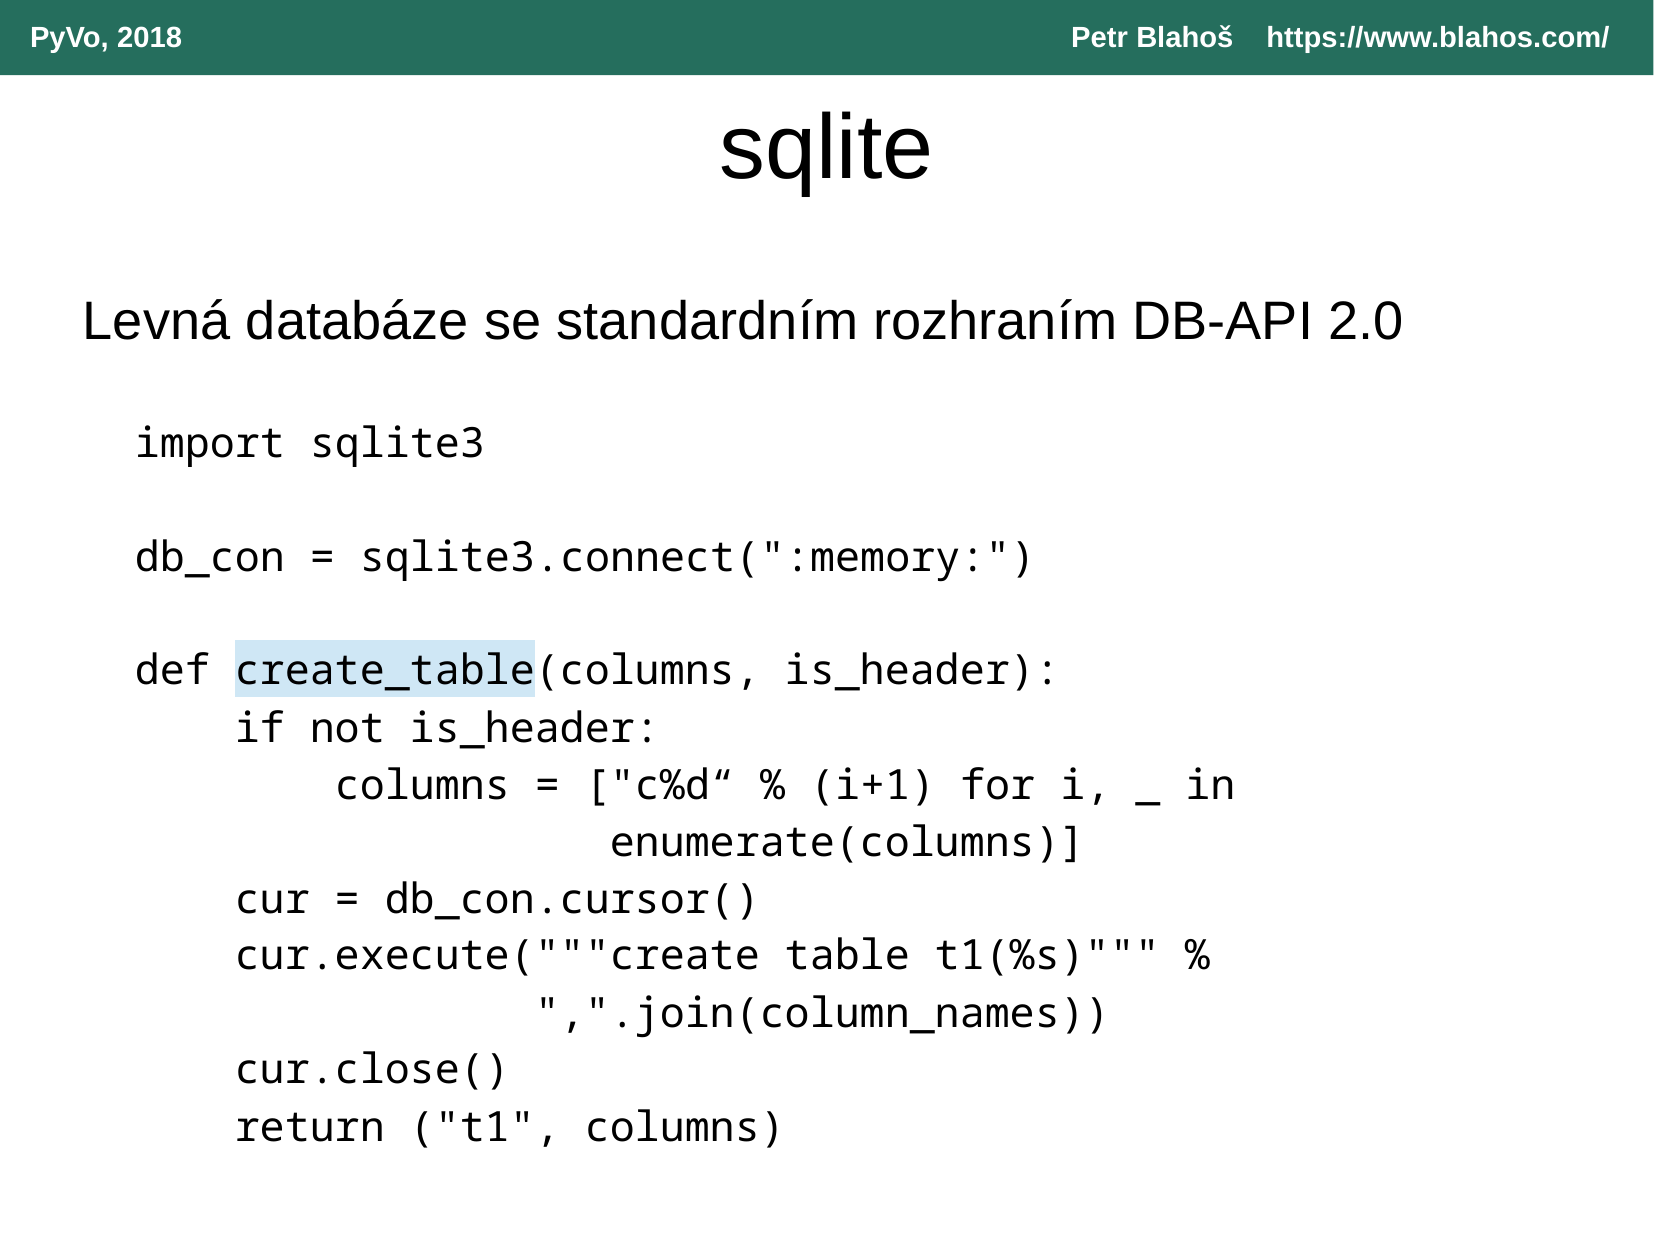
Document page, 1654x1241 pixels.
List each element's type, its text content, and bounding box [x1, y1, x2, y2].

title sqlite [82, 43, 1571, 251]
list Levná databáze se standardním rozhraním DB-API 2.0 [82, 290, 1571, 1010]
text_box import sqlite3 db_con = sqlite3.connect(":memory:") def create_table(columns, is_header): if not is_header: columns = ["c%d“ % (i+1) for i, _ in enumerate(columns)] cur = db_con.cursor() cur.execute("""create table t1(%s)""" % ",".join(column_names)) cur.close() return ("t1", columns) [120, 405, 1606, 1171]
